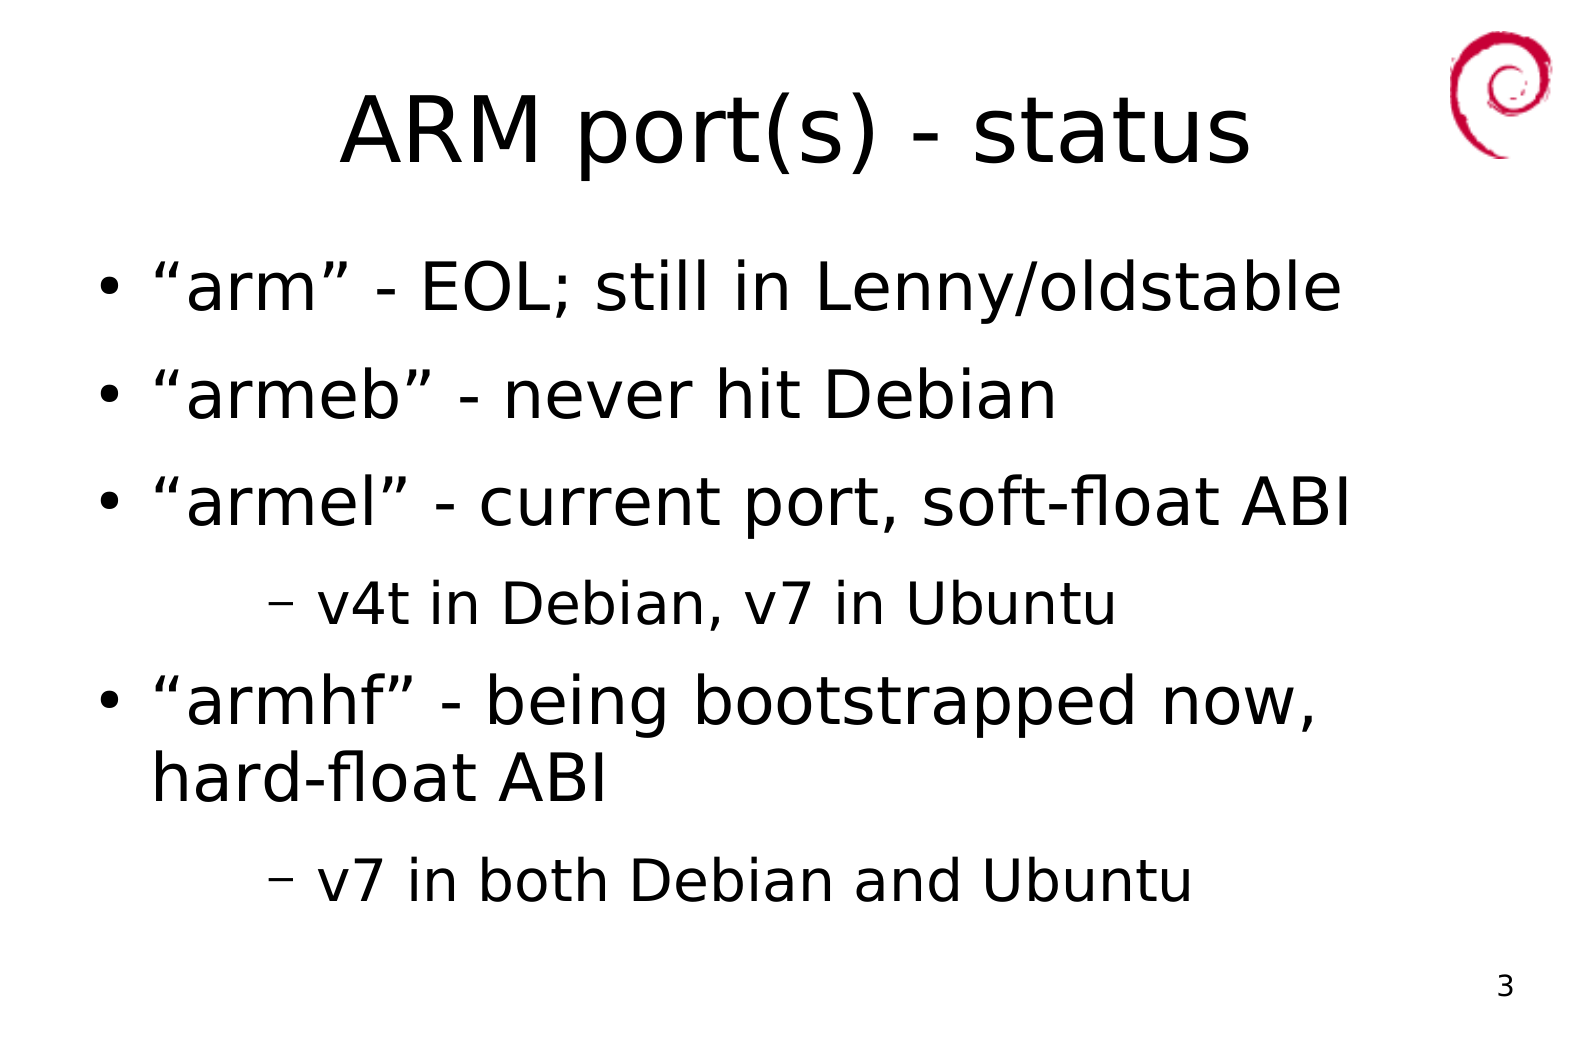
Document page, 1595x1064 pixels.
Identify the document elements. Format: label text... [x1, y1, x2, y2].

list “arm” - EOL; still in Lenny/oldstable “armeb” - never hit Debian “armel” - current port, soft-float ABI v4t in Debian, v7 in Ubuntu “armhf” - being bootstrapped now, hard-float ABI v7 in both Debian and Ubuntu [79, 248, 1515, 936]
title ARM port(s) - status [79, 42, 1515, 221]
picture [1450, 31, 1555, 159]
